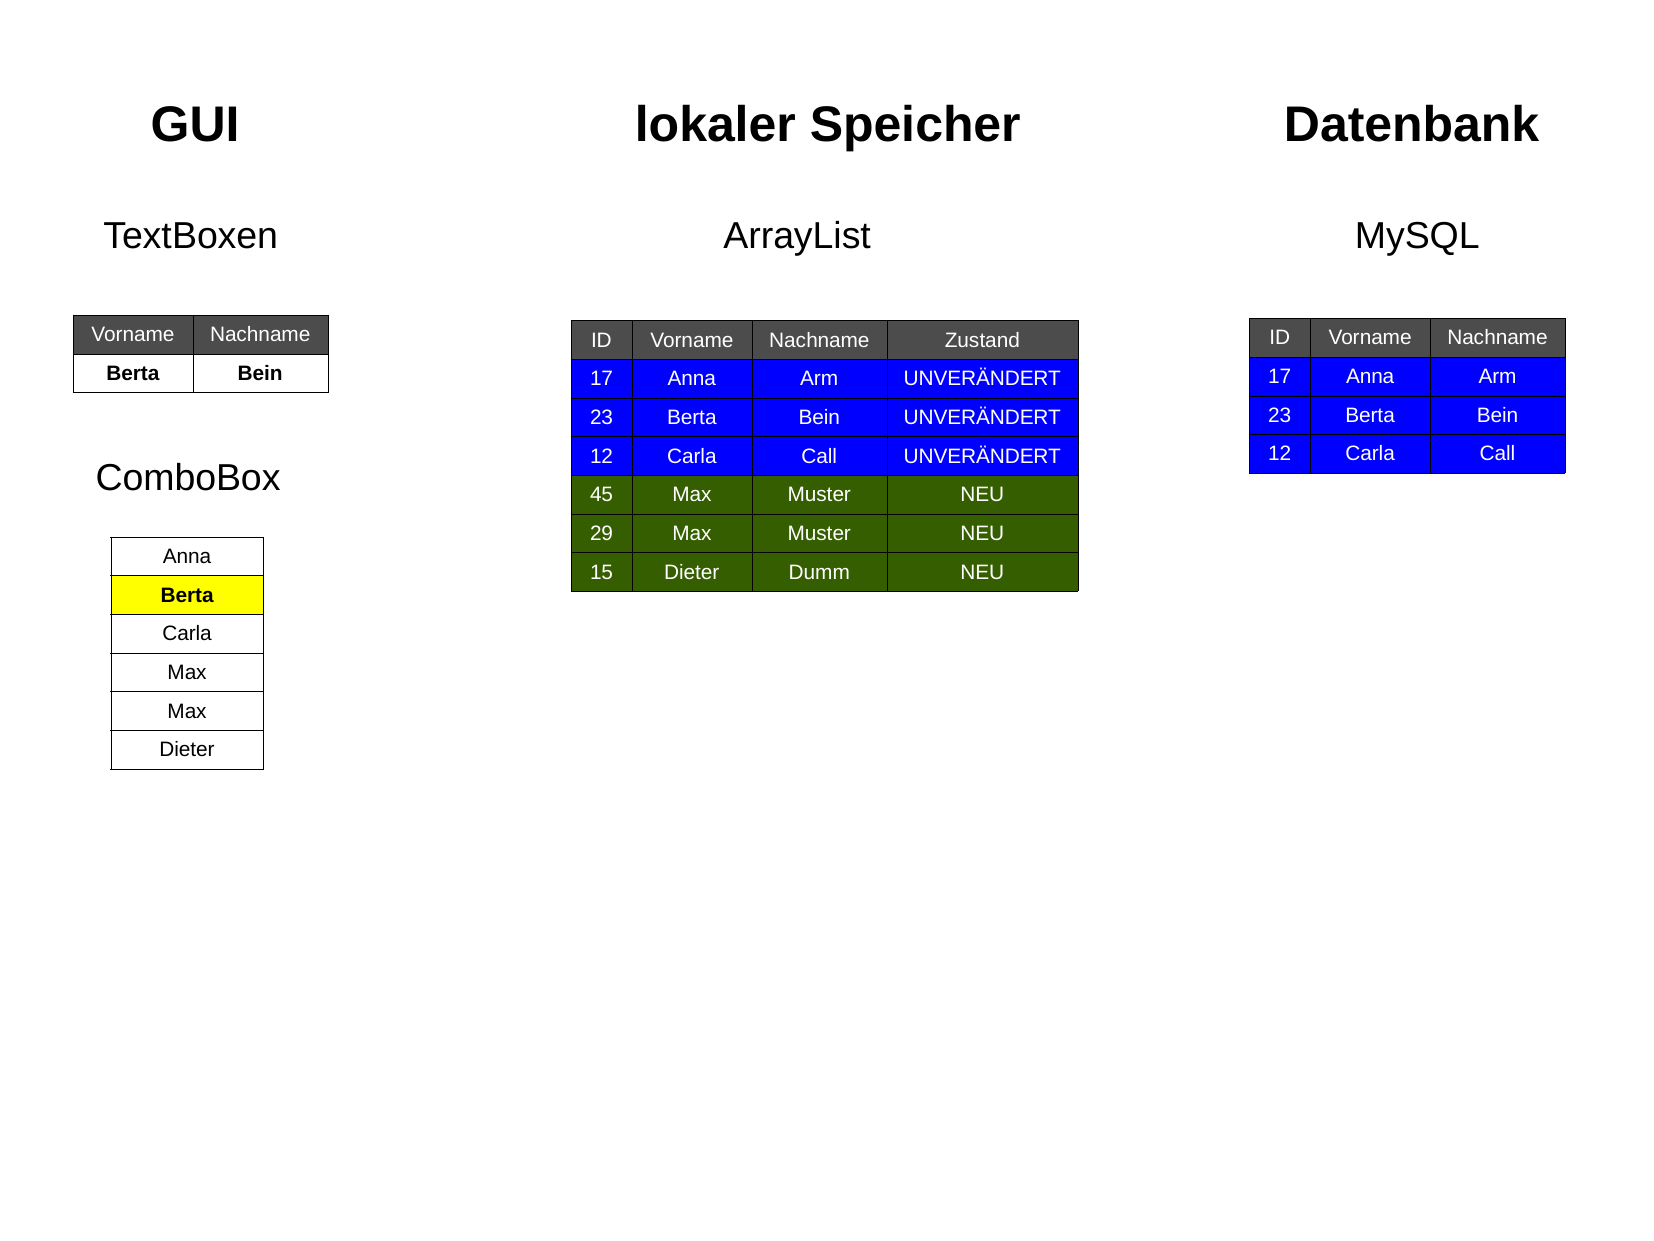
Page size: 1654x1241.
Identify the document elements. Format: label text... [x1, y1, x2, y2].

table_cell Muster [753, 515, 887, 552]
table_header Vorname [74, 316, 193, 354]
table_cell Berta [1311, 397, 1430, 434]
table_cell Arm [1431, 358, 1565, 396]
table_cell 17 [1250, 358, 1310, 396]
table_header Nachname [1431, 319, 1565, 357]
table_cell UNVERÄNDERT [888, 360, 1078, 398]
table_cell UNVERÄNDERT [888, 399, 1078, 436]
table_cell Max [112, 692, 263, 730]
table_header Nachname [194, 316, 328, 354]
table_cell 12 [572, 437, 632, 475]
text_box MySQL [1340, 206, 1495, 264]
table_cell 17 [572, 360, 632, 398]
table_cell Call [1431, 435, 1565, 473]
table_header Zustand [888, 321, 1078, 359]
text_box TextBoxen [88, 206, 293, 264]
table_cell Berta [112, 576, 263, 614]
table_cell Berta [633, 399, 752, 436]
table_cell Anna [1311, 358, 1430, 396]
text_box Datenbank [1269, 88, 1555, 161]
table_cell 45 [572, 476, 632, 514]
table_cell Carla [1311, 435, 1430, 473]
text_box lokaler Speicher [620, 88, 1037, 161]
text_box GUI [135, 88, 255, 161]
table_cell Arm [753, 360, 887, 398]
table_header ID [1250, 319, 1310, 357]
text_box ComboBox [80, 448, 296, 506]
table_cell Carla [112, 615, 263, 653]
table_cell Max [633, 476, 752, 514]
table_cell Max [633, 515, 752, 552]
table_header ID [572, 321, 632, 359]
table_cell 12 [1250, 435, 1310, 473]
table_cell NEU [888, 553, 1078, 591]
table_cell Dieter [112, 731, 263, 769]
table_header Anna [112, 538, 263, 575]
table_header Vorname [1311, 319, 1430, 357]
table_cell 23 [572, 399, 632, 436]
table_cell UNVERÄNDERT [888, 437, 1078, 475]
table_cell NEU [888, 515, 1078, 552]
table_cell 15 [572, 553, 632, 591]
table_cell Dumm [753, 553, 887, 591]
table_cell NEU [888, 476, 1078, 514]
table_header Vorname [633, 321, 752, 359]
table_cell Carla [633, 437, 752, 475]
table_cell Bein [1431, 397, 1565, 434]
table_cell Berta [74, 355, 193, 392]
table_cell 29 [572, 515, 632, 552]
table_cell Max [112, 654, 263, 691]
table_cell Muster [753, 476, 887, 514]
table_cell Bein [753, 399, 887, 436]
table_cell Dieter [633, 553, 752, 591]
table_cell 23 [1250, 397, 1310, 434]
table_cell Bein [194, 355, 328, 392]
table_cell Anna [633, 360, 752, 398]
text_box ArrayList [708, 206, 886, 264]
table_cell Call [753, 437, 887, 475]
table_header Nachname [753, 321, 887, 359]
